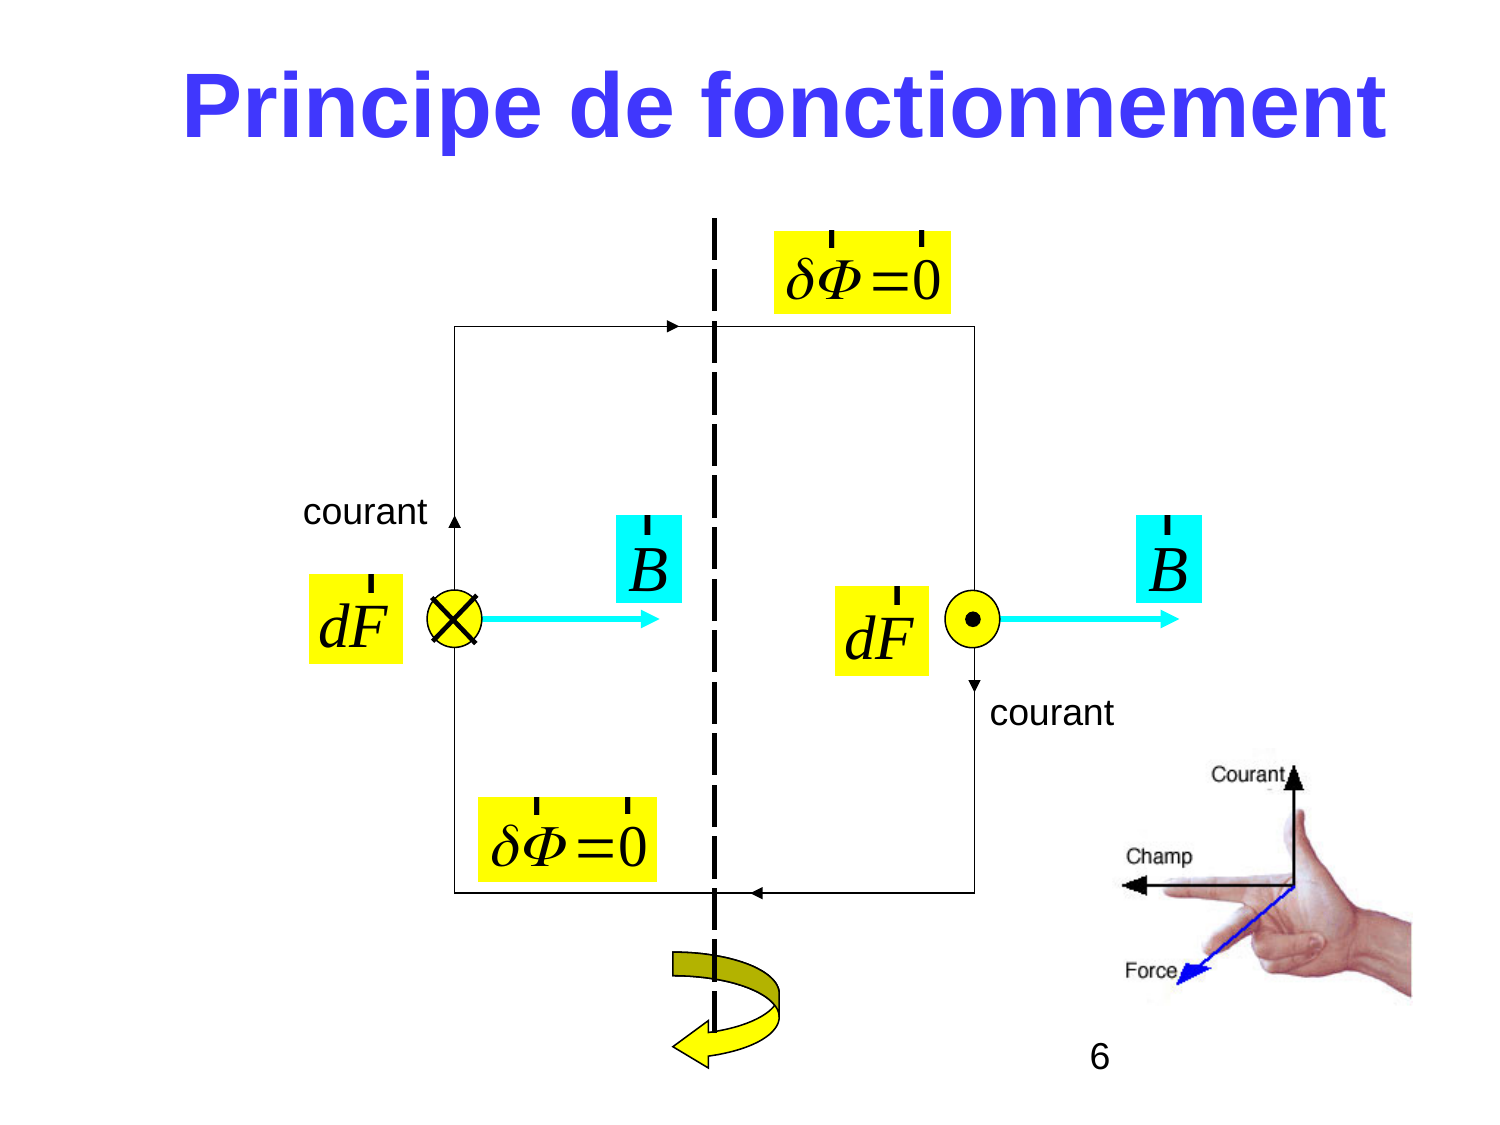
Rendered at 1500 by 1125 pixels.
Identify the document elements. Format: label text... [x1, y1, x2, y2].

chart [478, 797, 657, 882]
text_box [672, 952, 712, 979]
text_box [427, 602, 449, 637]
picture [1112, 748, 1413, 1038]
text_box Principe de fonctionnement [110, 7, 1461, 195]
text_box courant [974, 680, 1130, 742]
chart [834, 586, 930, 676]
chart [1136, 515, 1202, 603]
chart [308, 574, 404, 664]
text_box courant [288, 479, 443, 541]
chart [773, 230, 951, 315]
text_box [672, 955, 780, 1068]
chart [616, 515, 683, 603]
text_box [436, 326, 1000, 894]
